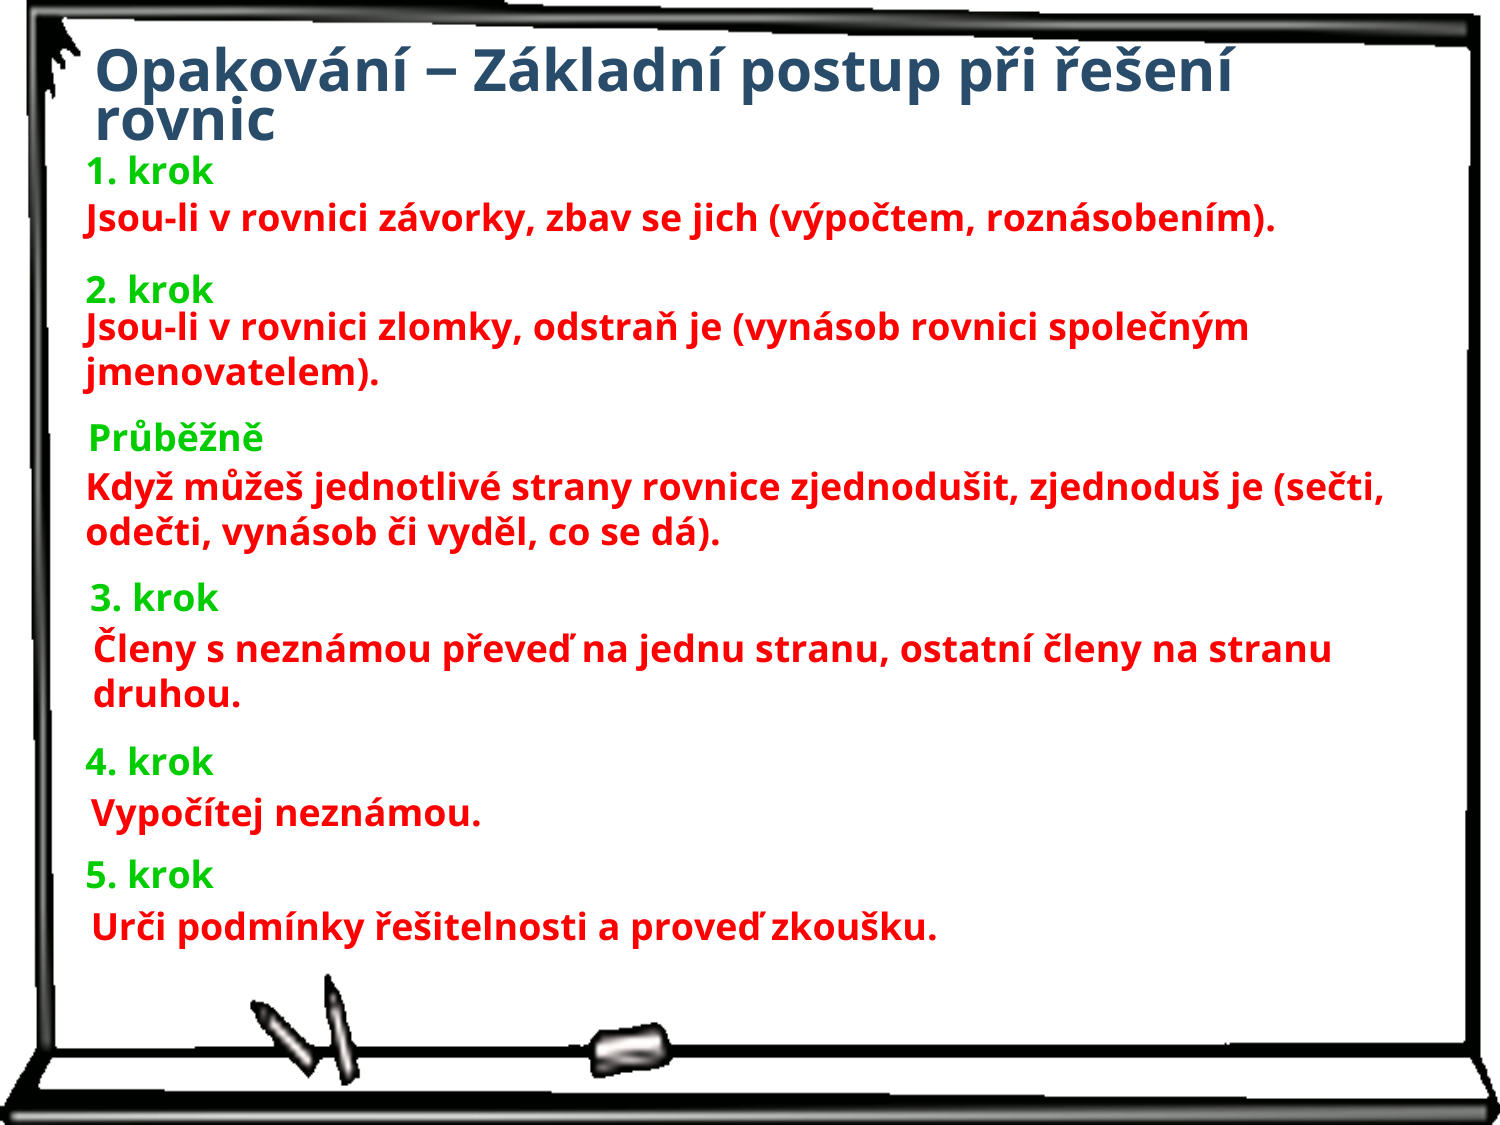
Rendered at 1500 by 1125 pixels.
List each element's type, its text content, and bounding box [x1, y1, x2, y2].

text_box Jsou-li v rovnici zlomky, odstraň je (vynásob rovnici společným jmenovatelem). [70, 312, 1435, 384]
text_box 4. krok [70, 724, 1435, 796]
text_box Vypočítej neznámou. [76, 796, 1360, 838]
text_box Průběžně [73, 400, 1437, 472]
text_box Členy s neznámou převeď na jednu stranu, ostatní členy na stranu druhou. [78, 634, 1362, 706]
text_box 2. krok [70, 253, 1435, 312]
text_box 3. krok [75, 561, 1439, 632]
picture [0, 0, 1500, 1125]
text_box 1. krok [70, 134, 1435, 206]
text_box Jsou-li v rovnici závorky, zbav se jich (výpočtem, roznásobením). [70, 181, 1440, 253]
text_box Opakování − Základní postup při řešení rovnic [79, 54, 1415, 134]
text_box Urči podmínky řešitelnosti a proveď zkoušku. [76, 910, 1360, 962]
text_box 5. krok [70, 838, 1435, 910]
text_box Když můžeš jednotlivé strany rovnice zjednodušit, zjednoduš je (sečti, odečti, vynásob či vyděl, co se dá). [70, 472, 1435, 544]
